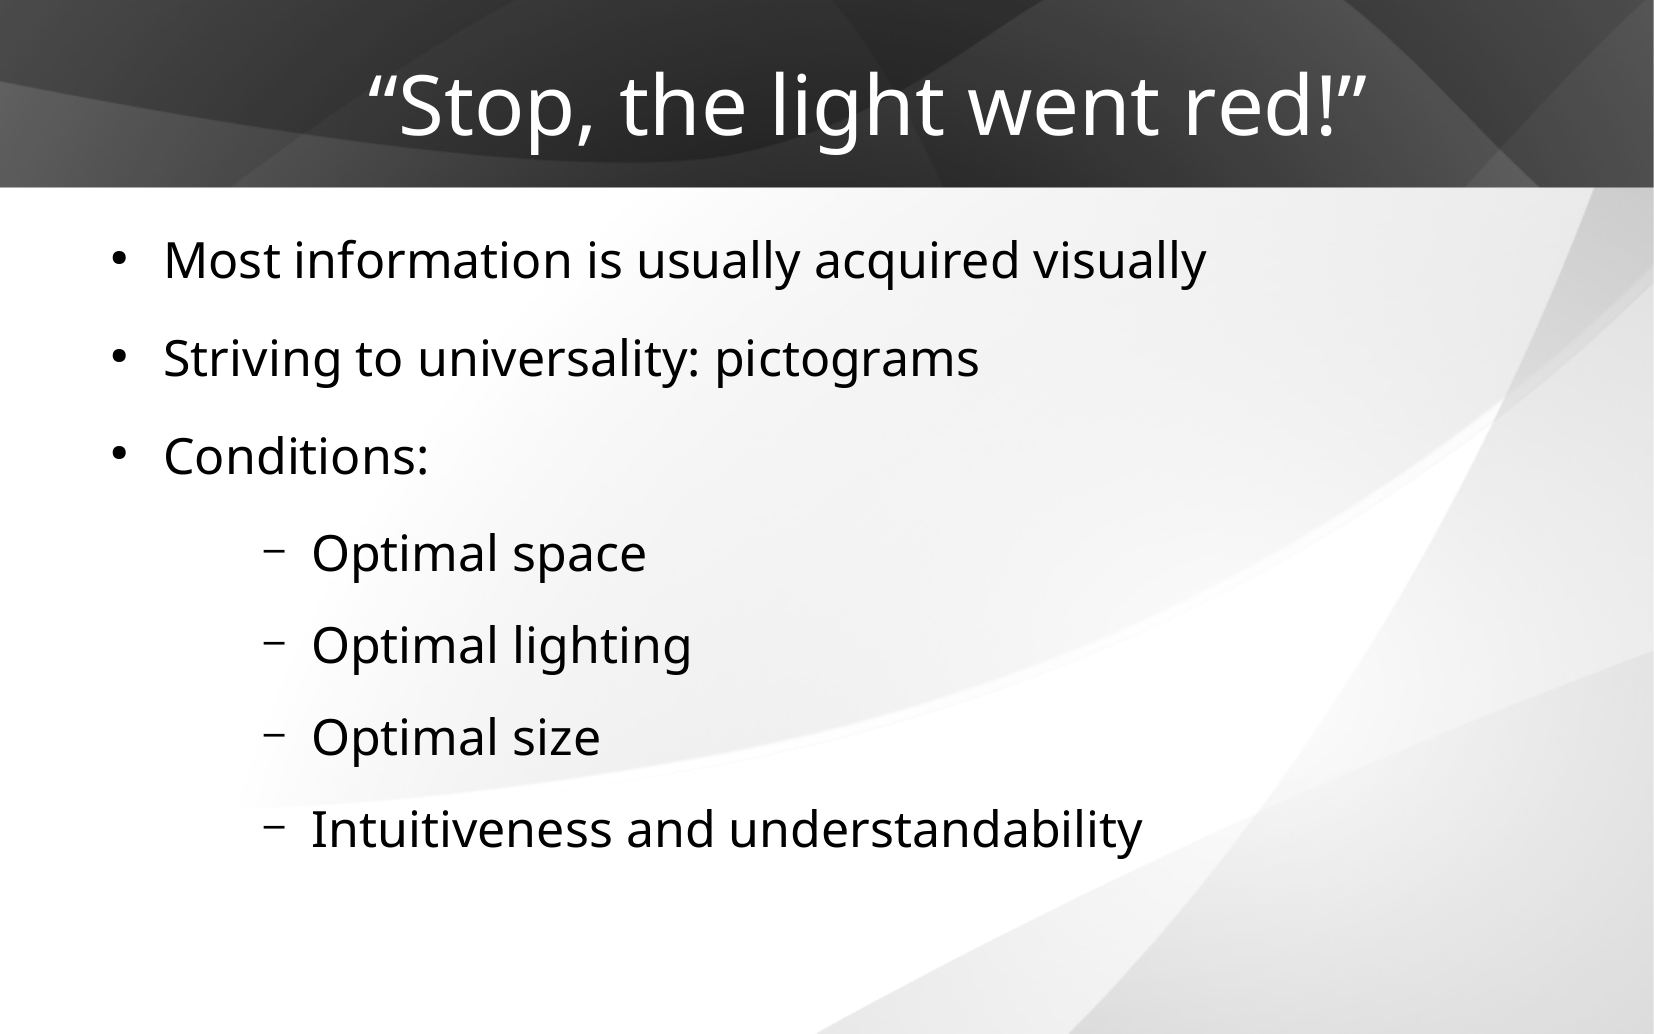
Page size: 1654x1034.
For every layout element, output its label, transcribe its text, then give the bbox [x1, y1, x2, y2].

list Most information is usually acquired visually Striving to universality: pictograms Conditions: Optimal space Optimal lighting Optimal size Intuitiveness and understandability [75, 225, 1613, 1013]
picture [0, 0, 1654, 1034]
title “Stop, the light went red!” [124, 0, 1613, 208]
